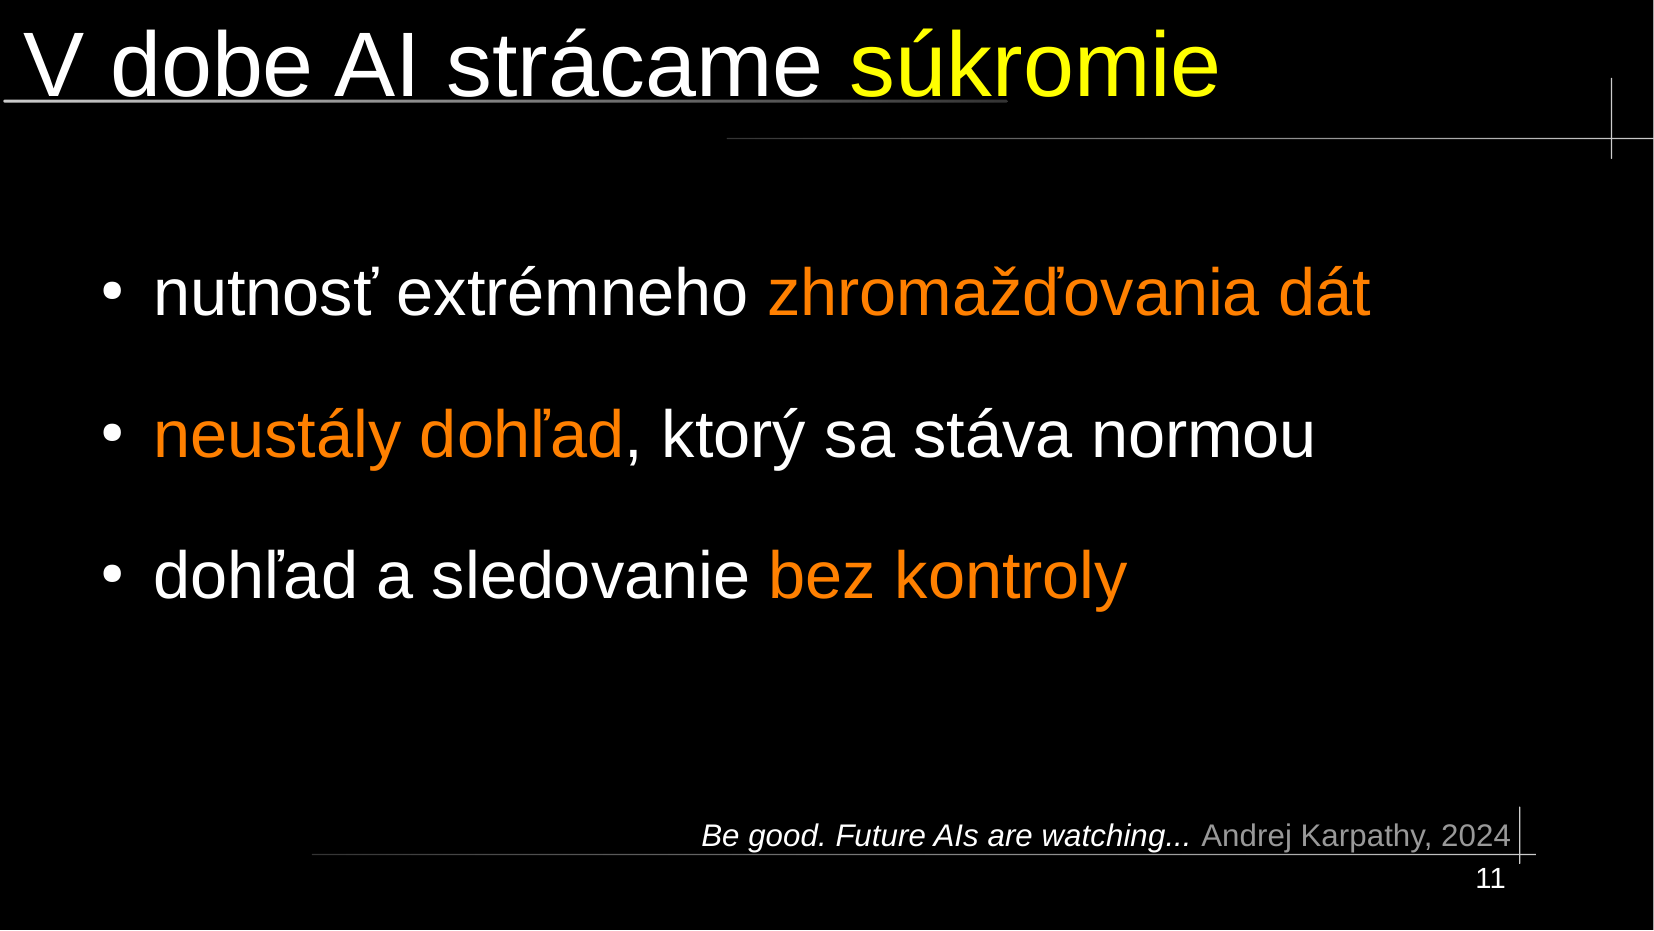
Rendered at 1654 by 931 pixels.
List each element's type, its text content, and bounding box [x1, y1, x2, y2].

title V dobe AI strácame súkromie [23, 11, 1589, 119]
title Be good. Future AIs are watching... Andrej Karpathy, 2024 [295, 803, 1512, 869]
list nutnosť extrémneho zhromažďovania dát neustály dohľad, ktorý sa stáva normou dohľad a sledovanie bez kontroly [82, 217, 1571, 758]
